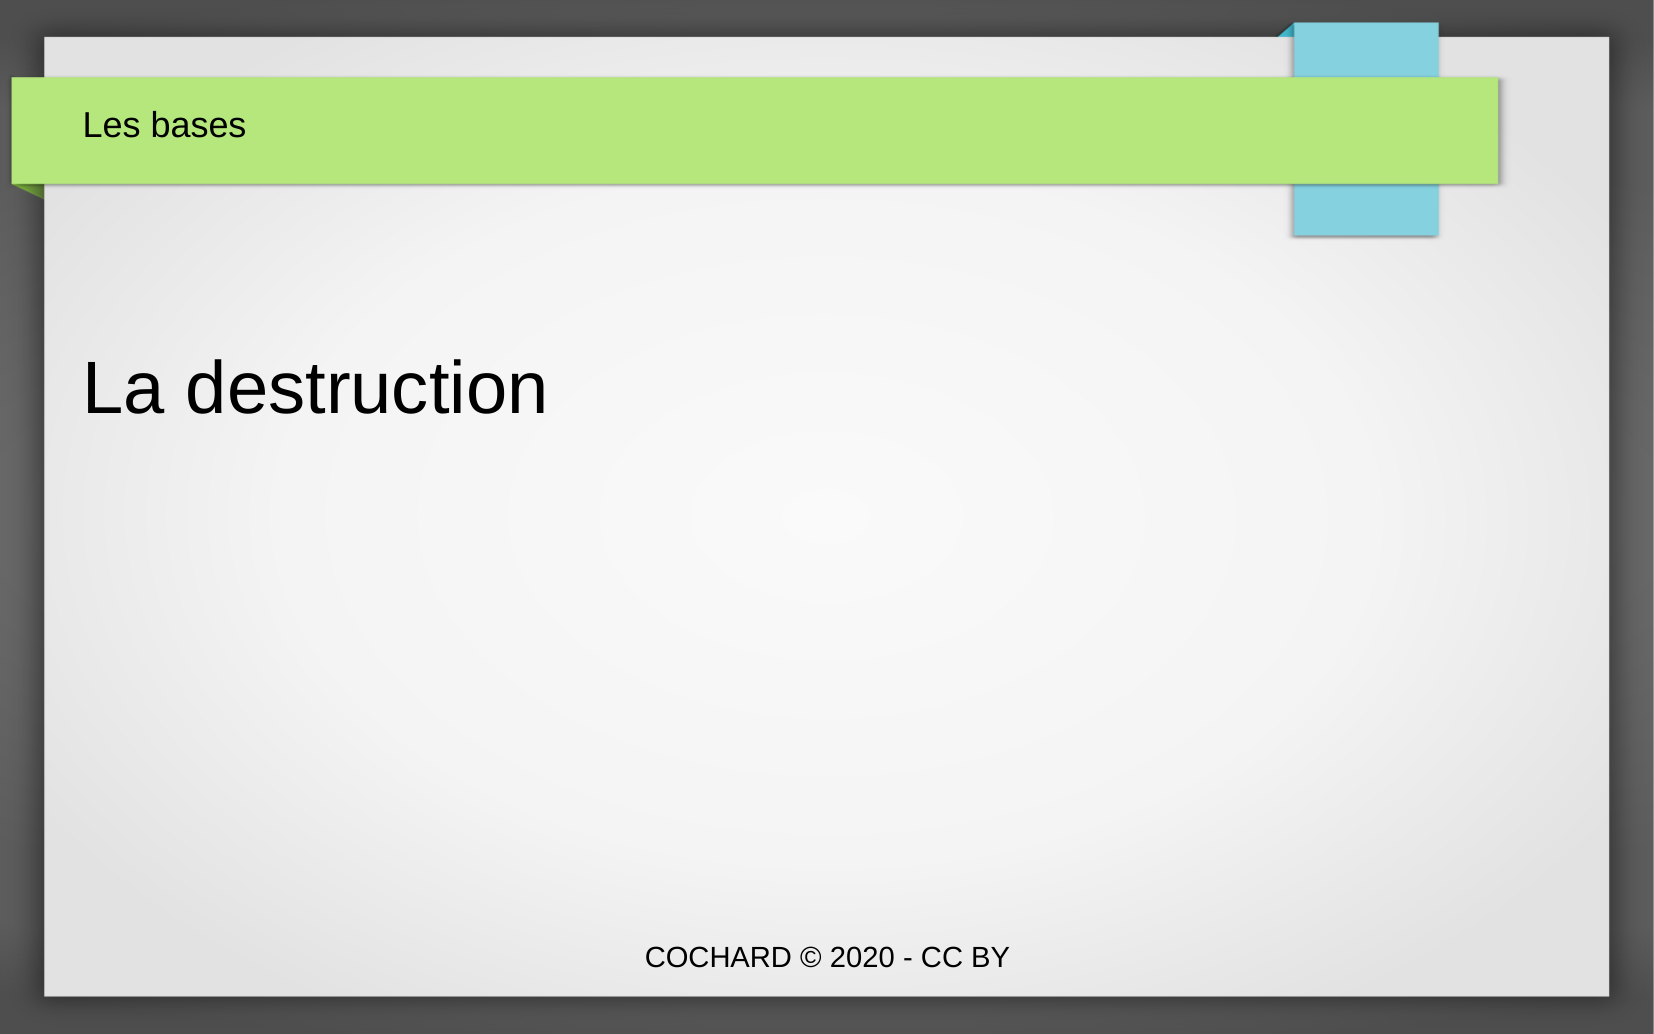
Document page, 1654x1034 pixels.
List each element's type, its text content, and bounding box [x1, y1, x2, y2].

list La destruction [82, 249, 1571, 849]
title Les bases [82, 39, 1235, 210]
picture [0, 0, 1654, 1034]
